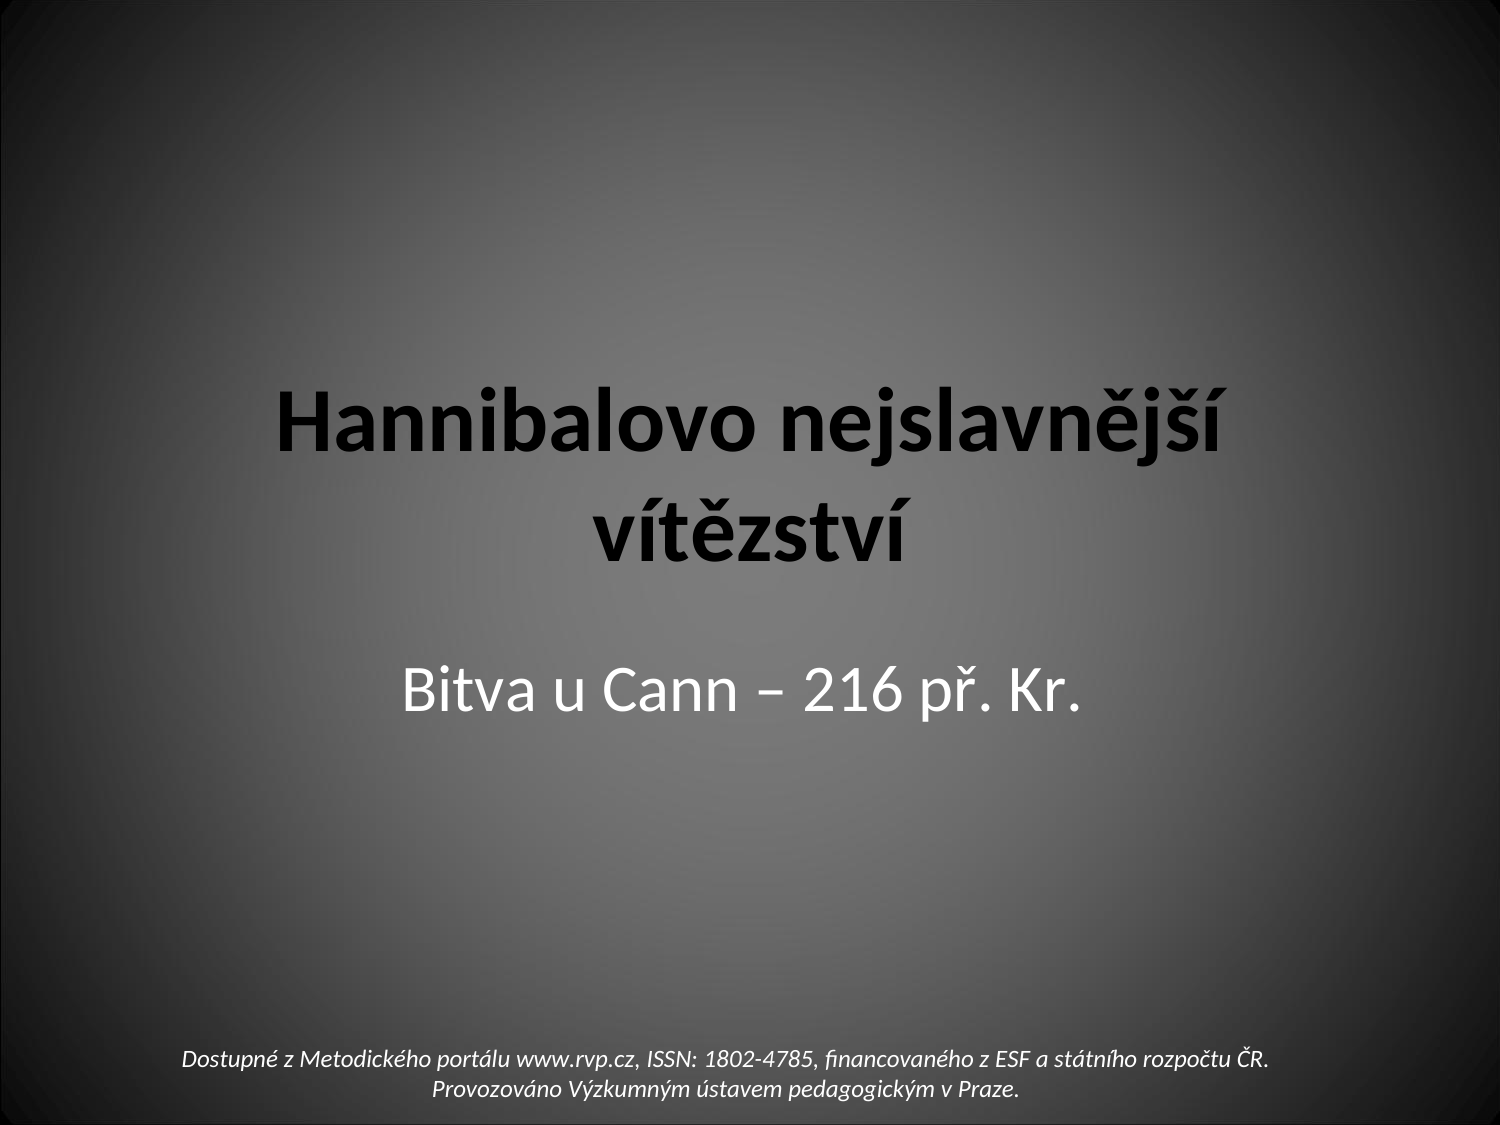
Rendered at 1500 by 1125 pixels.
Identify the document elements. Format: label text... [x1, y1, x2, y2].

text_box Dostupné z Metodického portálu www.rvp.cz, ISSN: 1802-4785, financovaného z ESF a státního rozpočtu ČR. Provozováno Výzkumným ústavem pedagogickým v Praze. [105, 1042, 1348, 1103]
text_box Bitva u Cann – 216 př. Kr. [225, 637, 1276, 926]
title Hannibalovo nejslavnější vítězství [112, 349, 1388, 591]
picture [0, 0, 1500, 1125]
